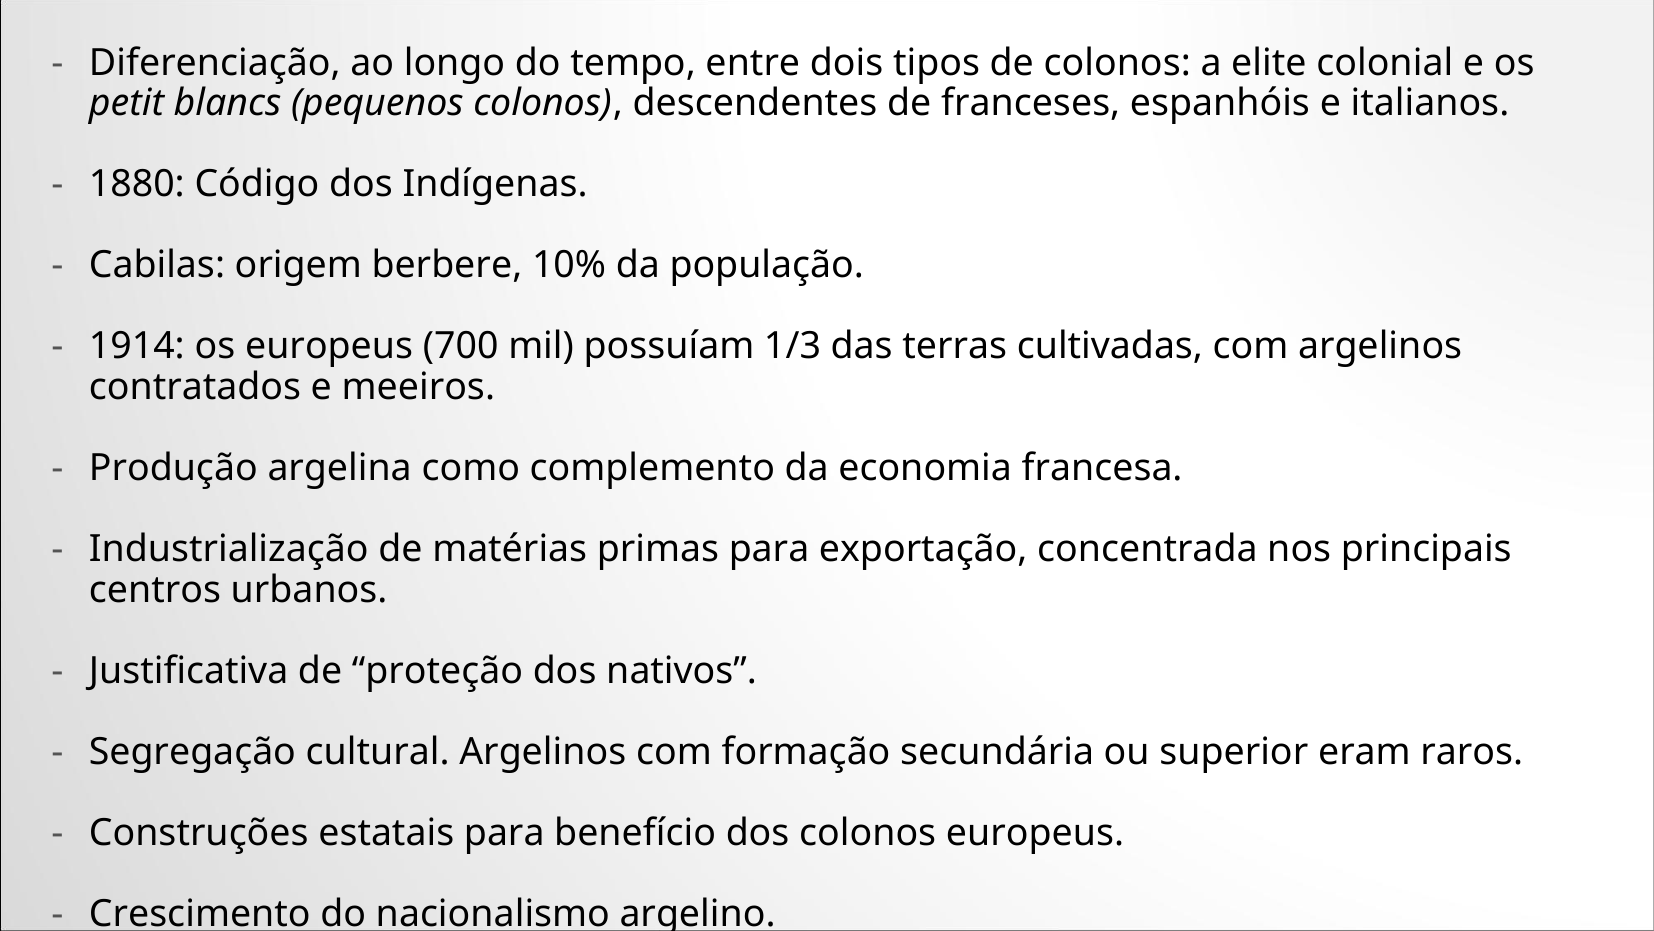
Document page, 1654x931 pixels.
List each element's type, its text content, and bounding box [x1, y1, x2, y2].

picture [0, 0, 1654, 931]
text_box Diferenciação, ao longo do tempo, entre dois tipos de colonos: a elite colonial e os petit blancs (pequenos colonos), descendentes de franceses, espanhóis e italianos. 1880: Código dos Indígenas. Cabilas: origem berbere, 10% da população. 1914: os europeus (700 mil) possuíam 1/3 das terras cultivadas, com argelinos contratados e meeiros. Produção argelina como complemento da economia francesa. Industrialização de matérias primas para exportação, concentrada nos principais centros urbanos. Justificativa de “proteção dos nativos”. Segregação cultural. Argelinos com formação secundária ou superior eram raros. Construções estatais para benefício dos colonos europeus. Crescimento do nacionalismo argelino. [29, 35, 1579, 895]
picture [661, 908, 673, 924]
